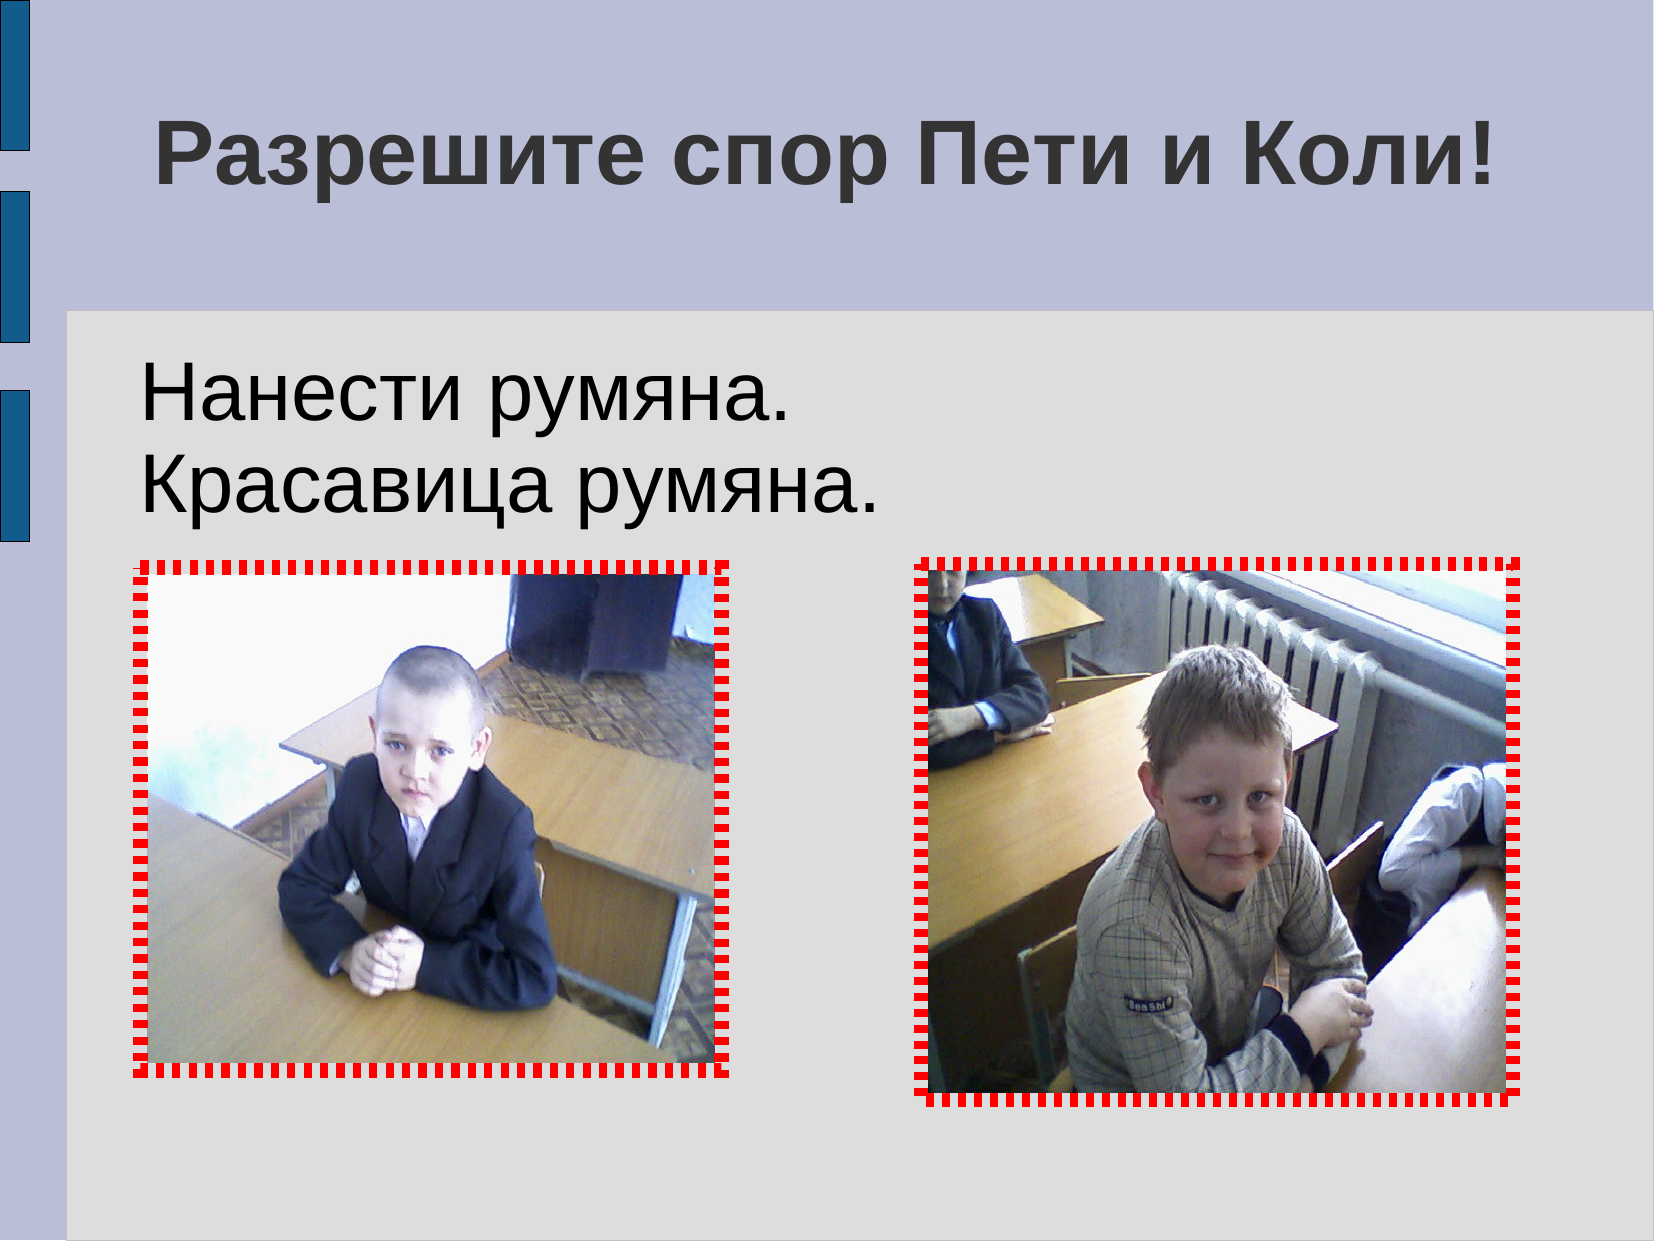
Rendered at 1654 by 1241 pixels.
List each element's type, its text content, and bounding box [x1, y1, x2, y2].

picture [928, 570, 1506, 1093]
list Нанести румяна. Красавица румяна. [121, 344, 1534, 1127]
picture [147, 574, 715, 1063]
title Разрешите спор Пети и Коли! [82, 56, 1571, 250]
